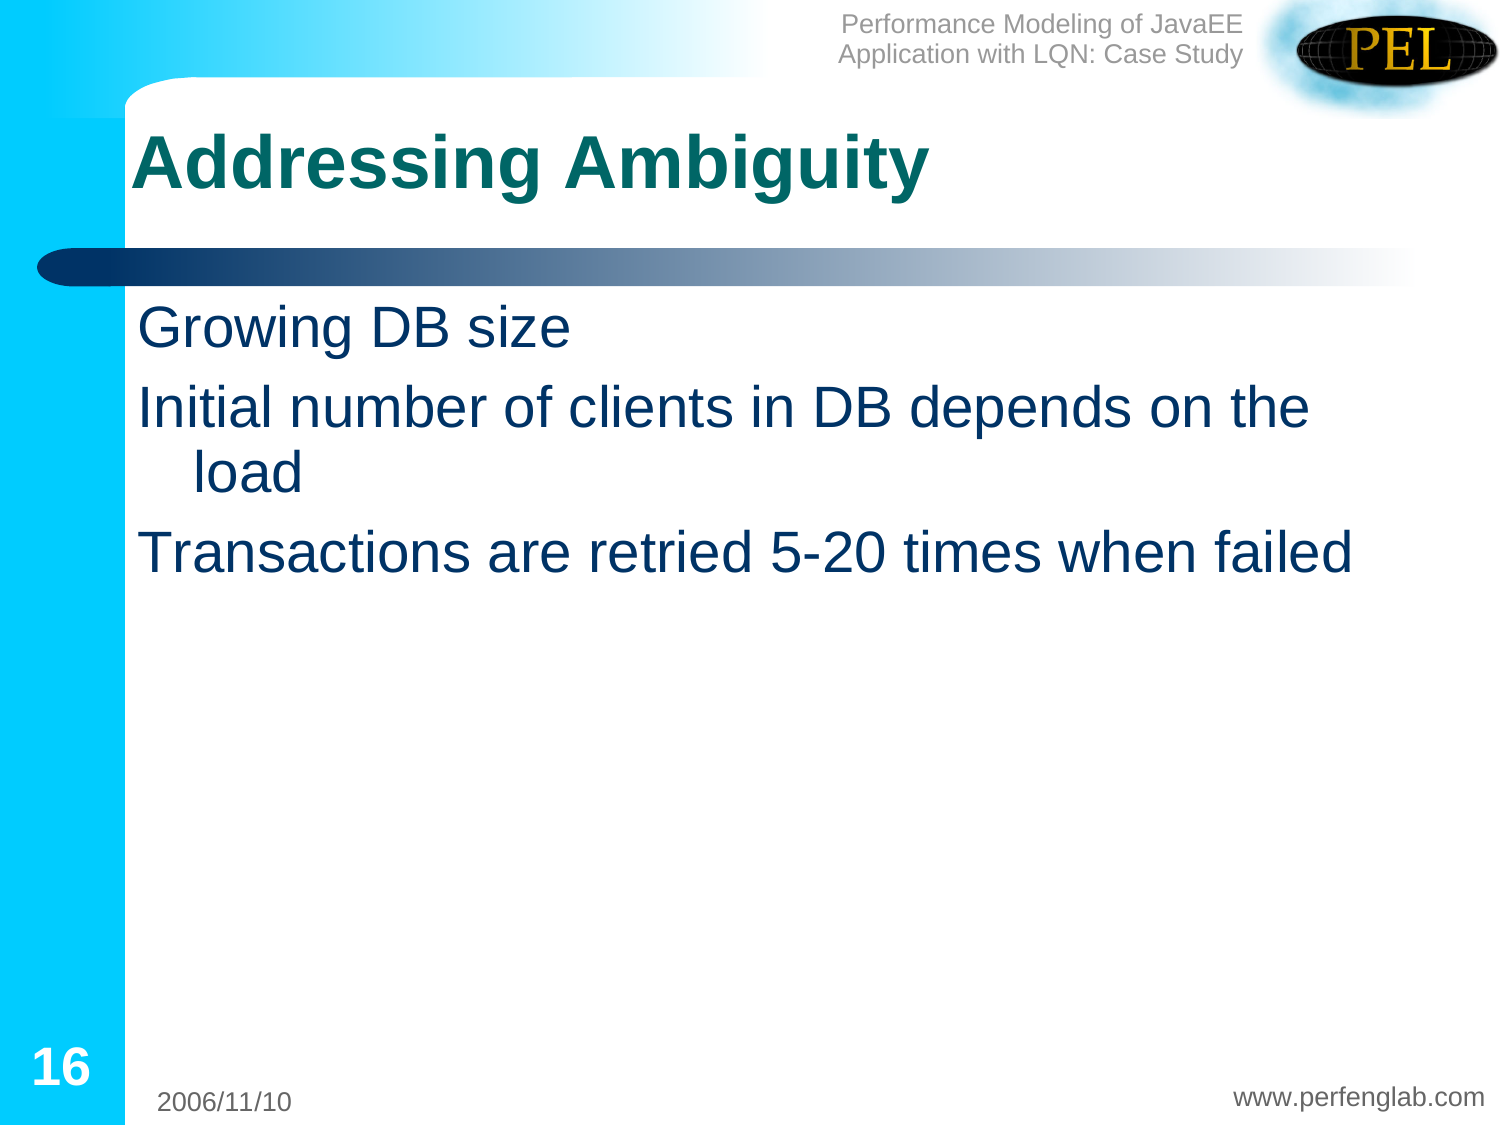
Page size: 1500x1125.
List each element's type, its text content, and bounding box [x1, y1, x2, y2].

list Growing DB size Initial number of clients in DB depends on the load Transactions are retried 5-20 times when failed [137, 295, 1400, 1019]
title Addressing Ambiguity [130, 91, 1408, 241]
picture [1251, 0, 1500, 119]
